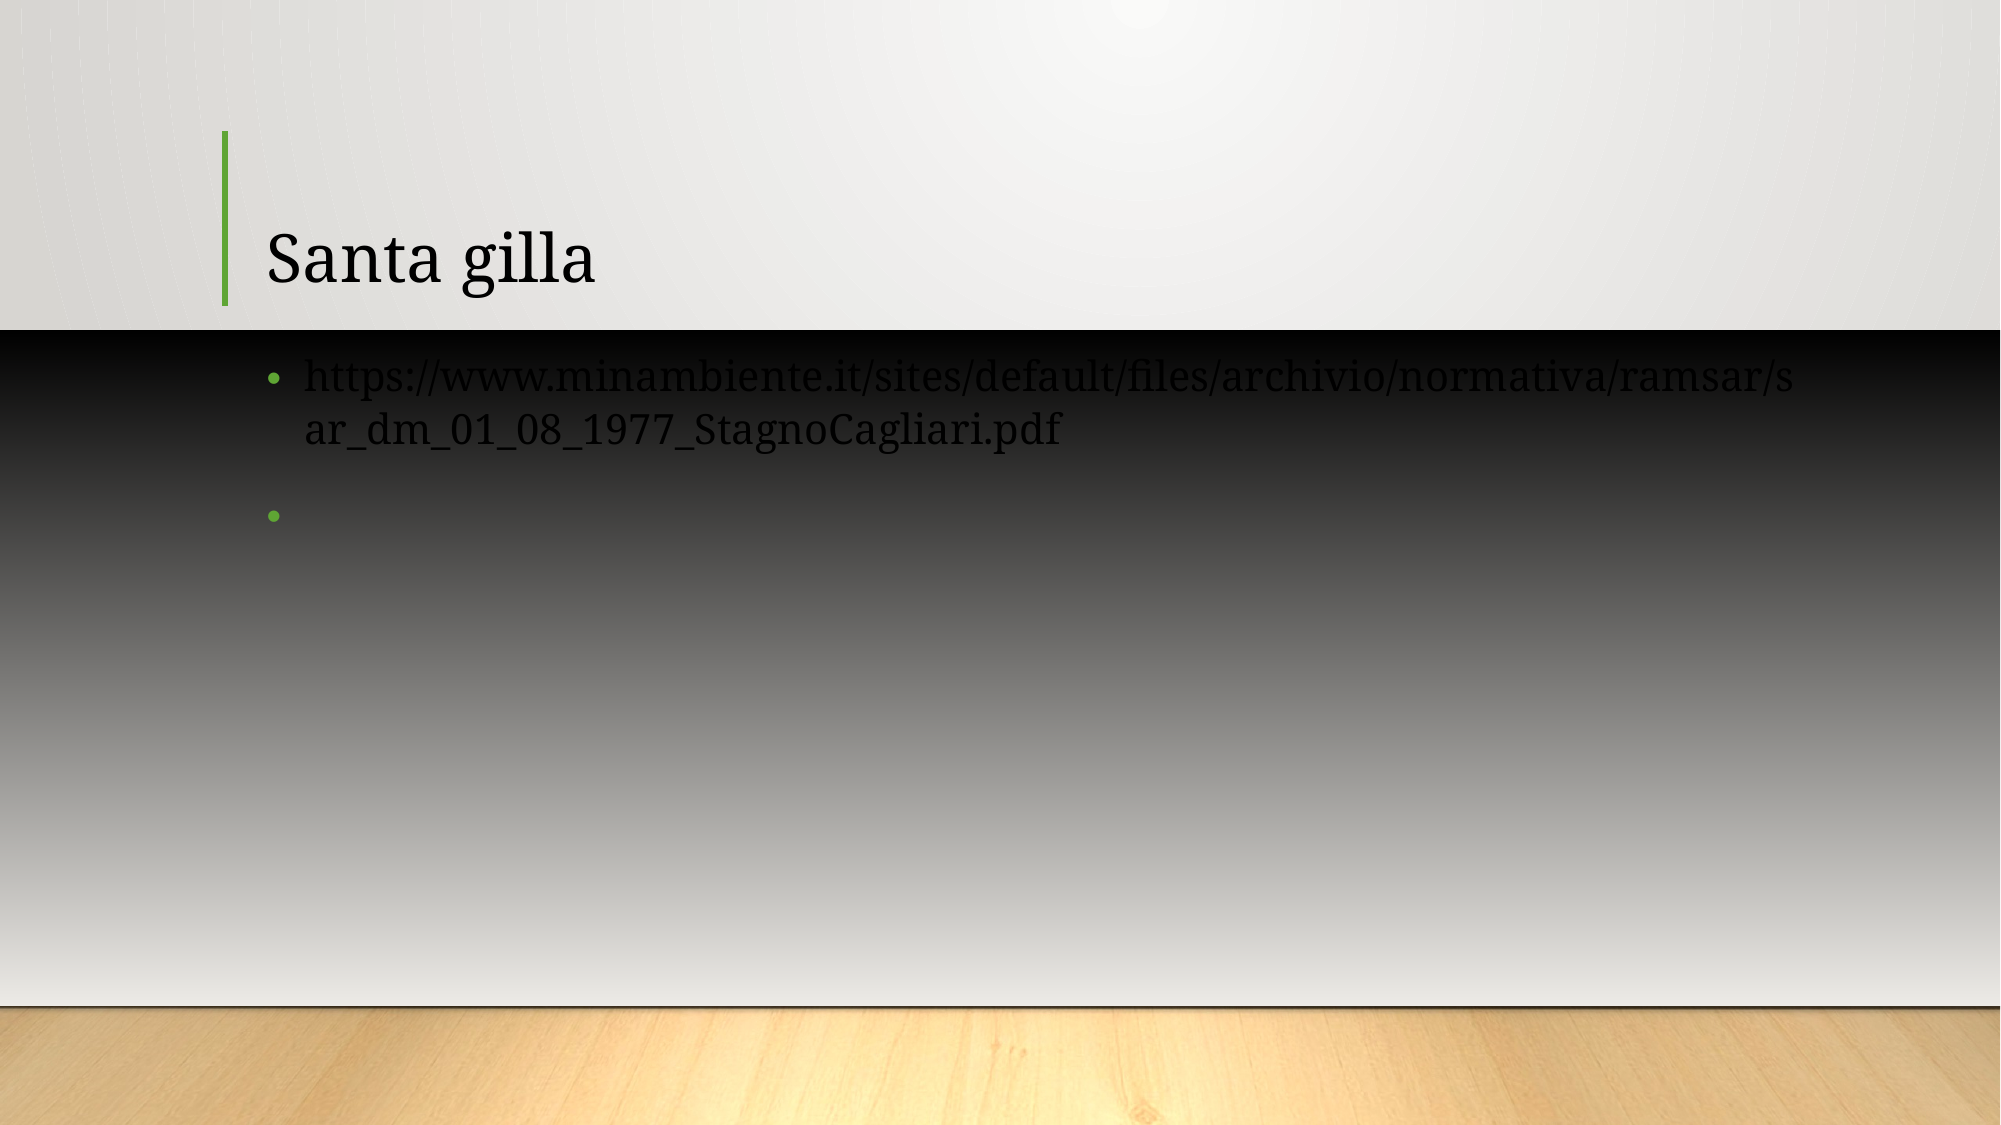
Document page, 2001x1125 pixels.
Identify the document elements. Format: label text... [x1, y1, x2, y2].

title Santa gilla [251, 131, 1814, 305]
list https://www.minambiente.it/sites/default/files/archivio/normativa/ramsar/sar_dm_01_08_1977_StagnoCagliari.pdf [251, 330, 1814, 897]
